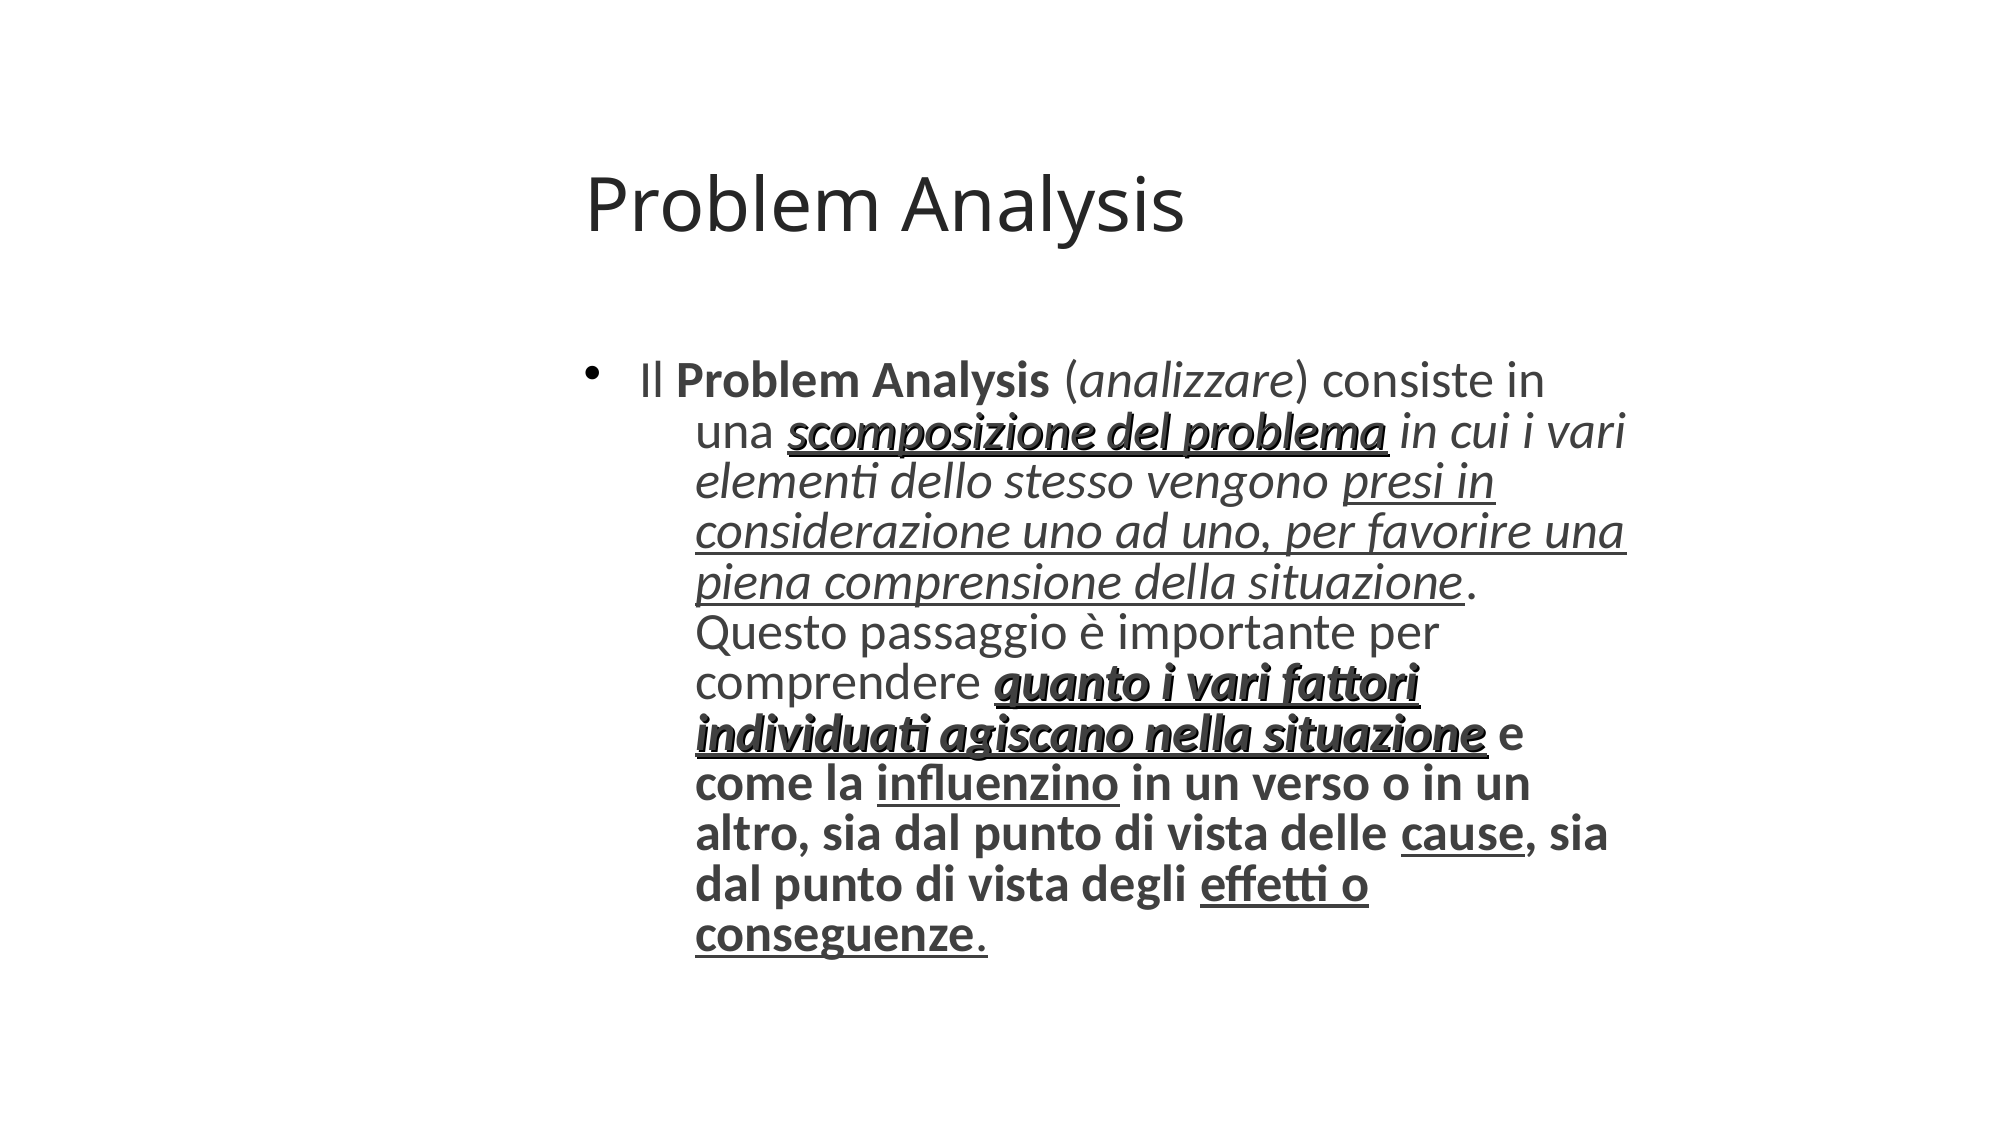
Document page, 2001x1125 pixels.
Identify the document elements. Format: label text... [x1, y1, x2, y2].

title Problem Analysis [569, 102, 1651, 313]
list Il Problem Analysis (analizzare) consiste in una scomposizione del problema in cui i vari elementi dello stesso vengono presi in considerazione uno ad uno, per favorire una piena comprensione della situazione. Questo passaggio è importante per comprendere quanto i vari fattori individuati agiscano nella situazione e come la influenzino in un verso o in un altro, sia dal punto di vista delle cause, sia dal punto di vista degli effetti o conseguenze. [568, 350, 1651, 970]
